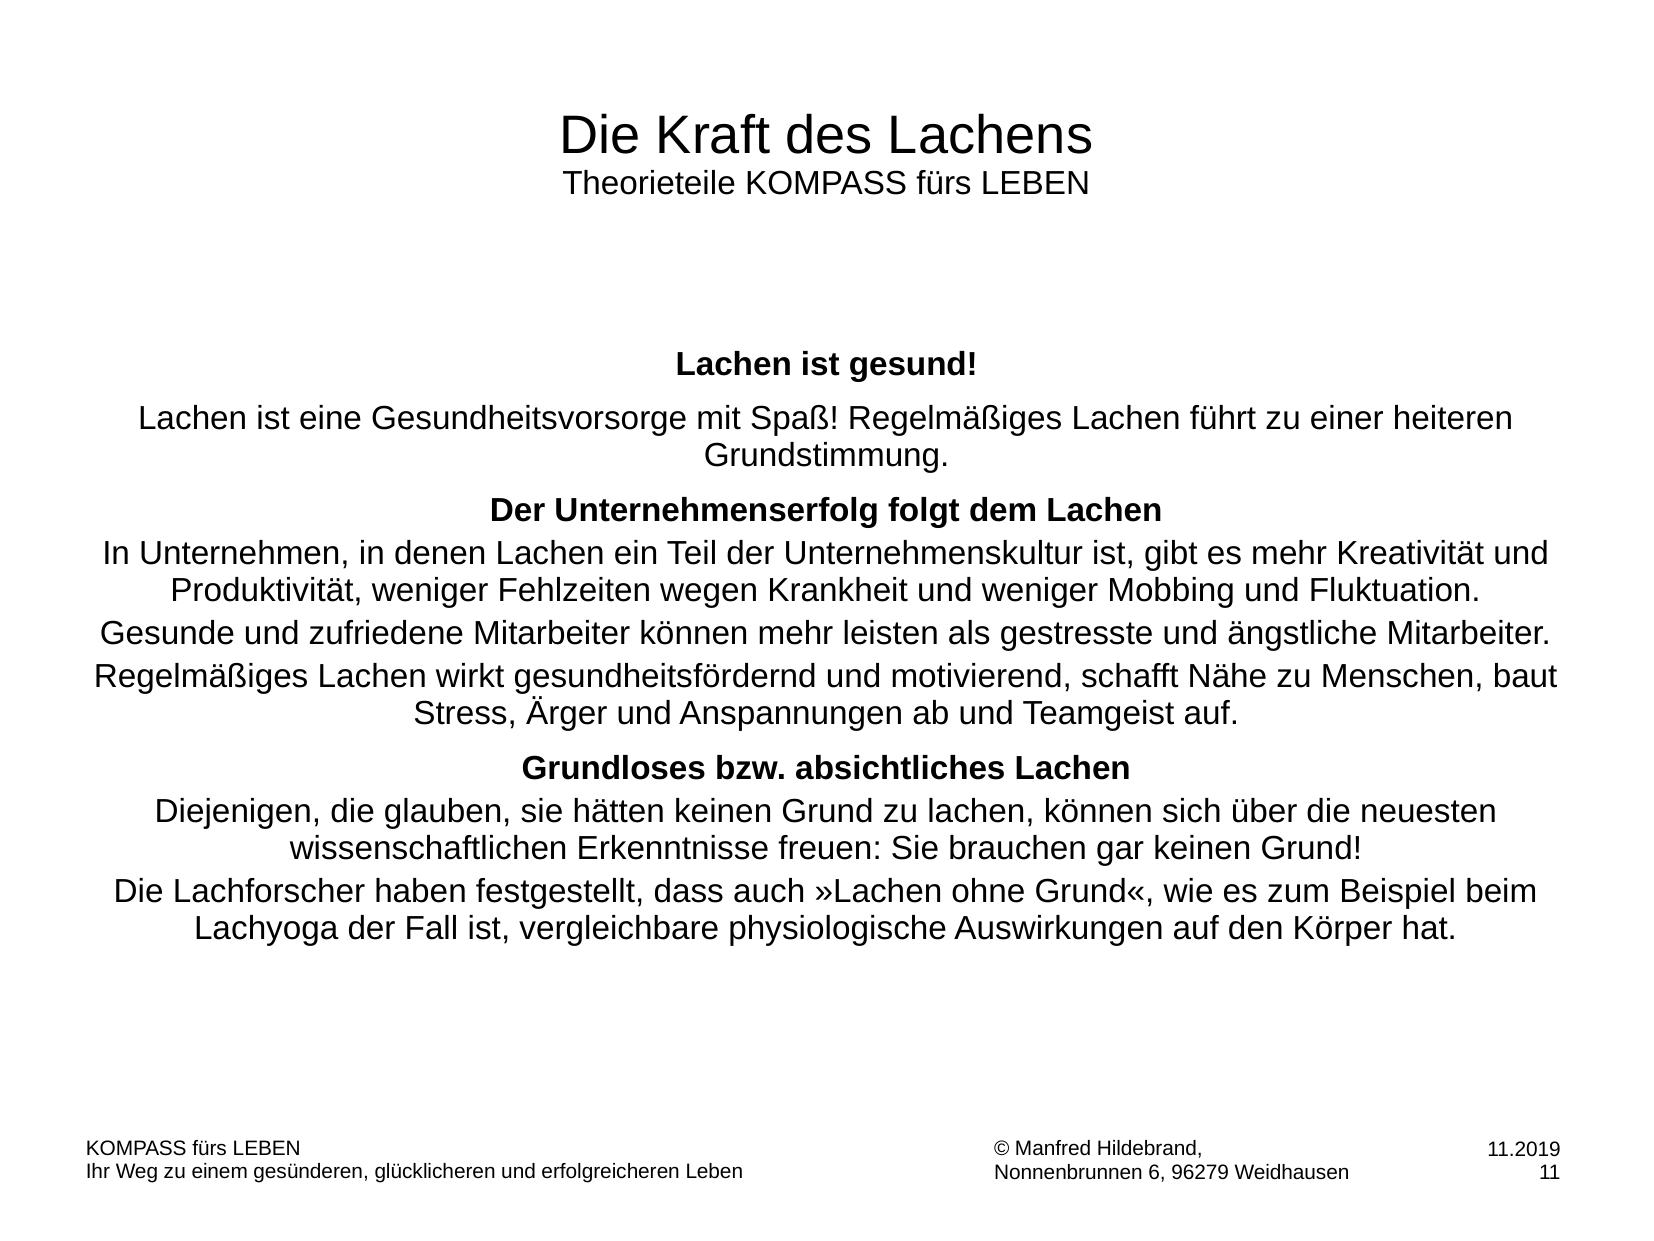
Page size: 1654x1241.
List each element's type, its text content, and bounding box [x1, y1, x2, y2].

text_box KOMPASS fürs LEBEN Ihr Weg zu einem gesünderen, glücklicheren und erfolgreicheren Leben [70, 1118, 964, 1202]
text_box 11.2019 11 [1405, 1118, 1576, 1203]
text_box © Manfred Hildebrand, Nonnenbrunnen 6, 96279 Weidhausen [979, 1118, 1389, 1203]
title Die Kraft des Lachens Theorieteile KOMPASS fürs LEBEN [82, 49, 1571, 257]
list Lachen ist gesund! Lachen ist eine Gesundheitsvorsorge mit Spaß! Regelmäßiges Lachen führt zu einer heiteren Grundstimmung. Der Unternehmenserfolg folgt dem Lachen In Unternehmen, in denen Lachen ein Teil der Unternehmenskultur ist, gibt es mehr Kreativität und Produktivität, weniger Fehlzeiten wegen Krankheit und weniger Mobbing und Fluktuation. Gesunde und zufriedene Mitarbeiter können mehr leisten als gestresste und ängstliche Mitarbeiter. Regelmäßiges Lachen wirkt gesundheitsfördernd und motivierend, schafft Nähe zu Menschen, baut Stress, Ärger und Anspannungen ab und Teamgeist auf. Grundloses bzw. absichtliches Lachen Diejenigen, die glauben, sie hätten keinen Grund zu lachen, können sich über die neuesten wissenschaftlichen Erkenntnisse freuen: Sie brauchen gar keinen Grund! Die Lachforscher haben festgestellt, dass auch »Lachen ohne Grund«, wie es zum Beispiel beim Lachyoga der Fall ist, vergleichbare physiologische Auswirkungen auf den Körper hat. [82, 290, 1571, 1109]
